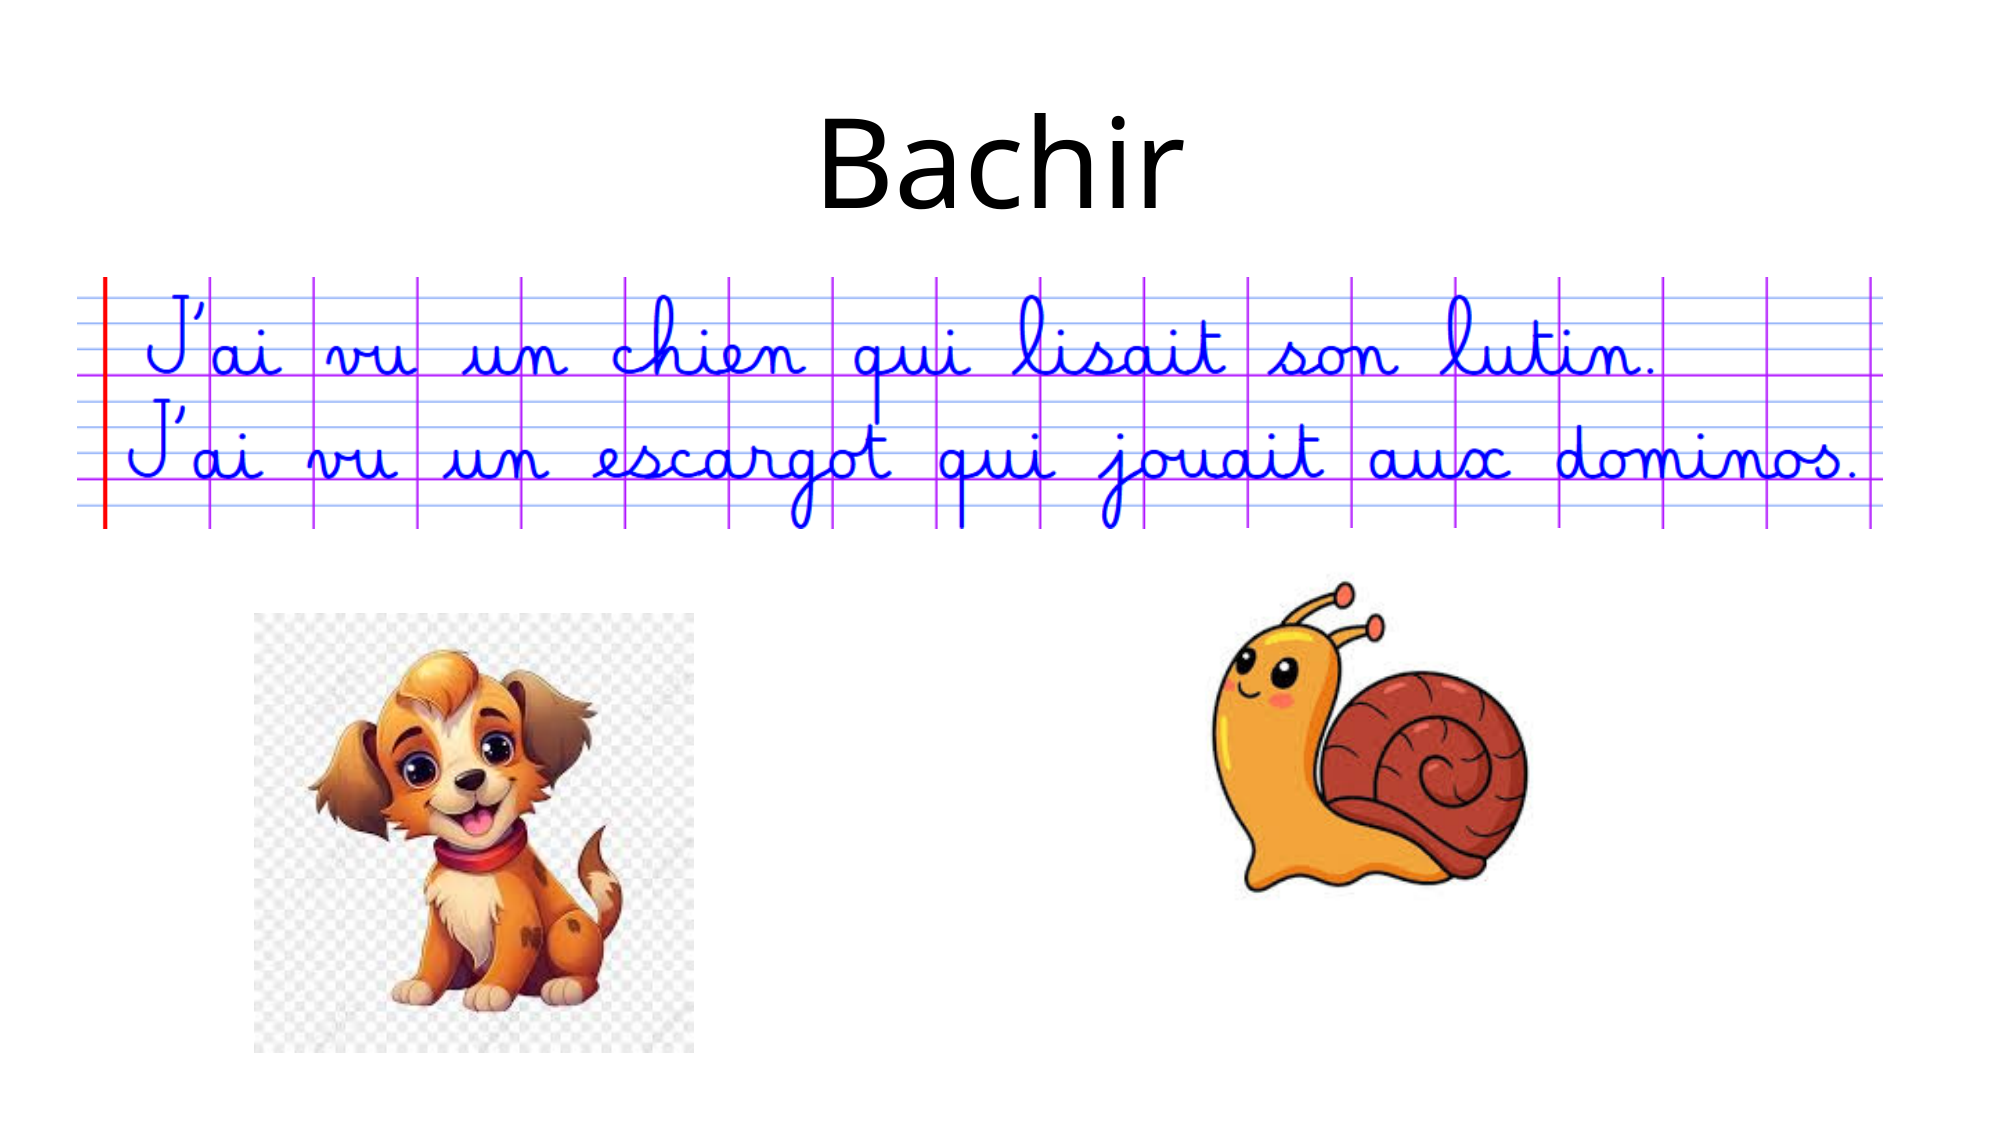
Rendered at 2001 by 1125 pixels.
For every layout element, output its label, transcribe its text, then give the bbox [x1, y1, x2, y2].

title Bachir [137, 59, 1863, 277]
picture [77, 277, 1883, 947]
picture [254, 613, 694, 1053]
